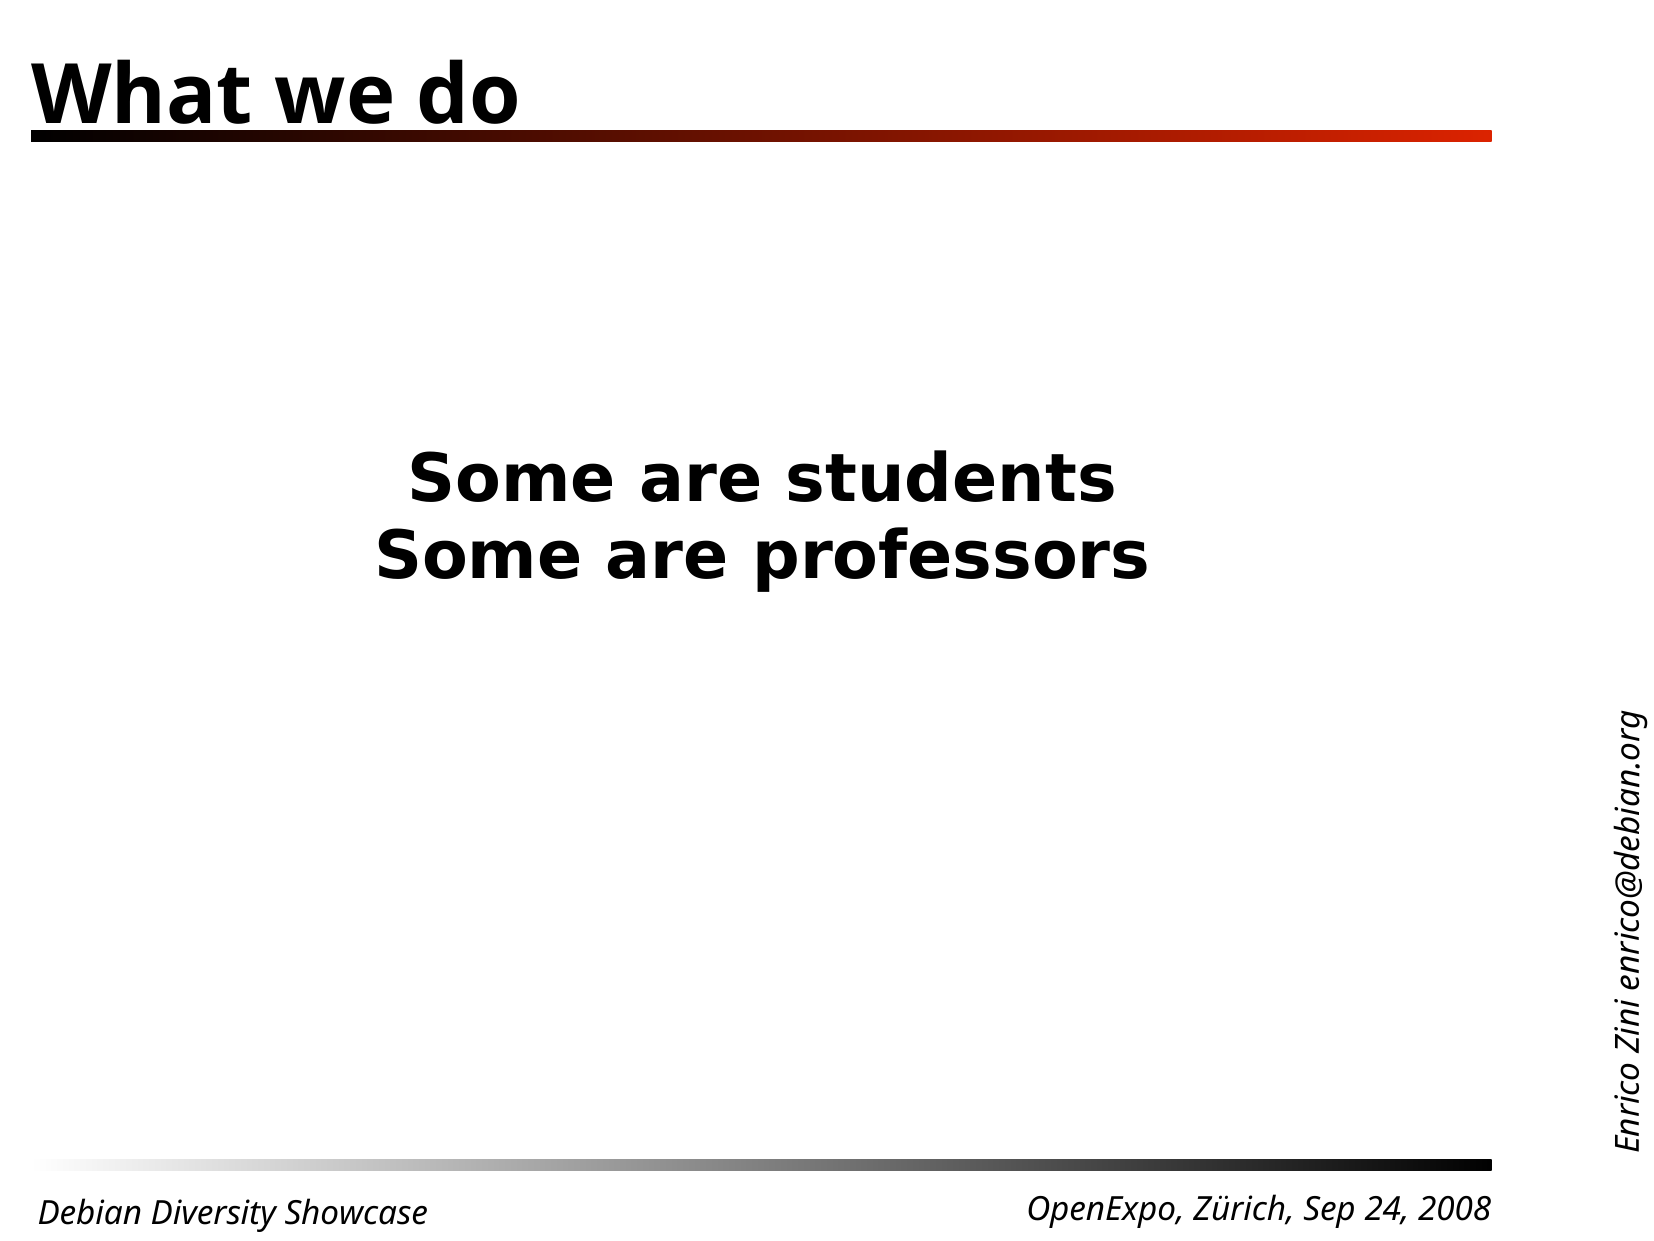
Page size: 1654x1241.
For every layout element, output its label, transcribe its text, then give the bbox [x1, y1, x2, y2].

text_box Some are students Some are professors [30, 439, 1495, 595]
text_box What we do [31, 34, 1438, 168]
